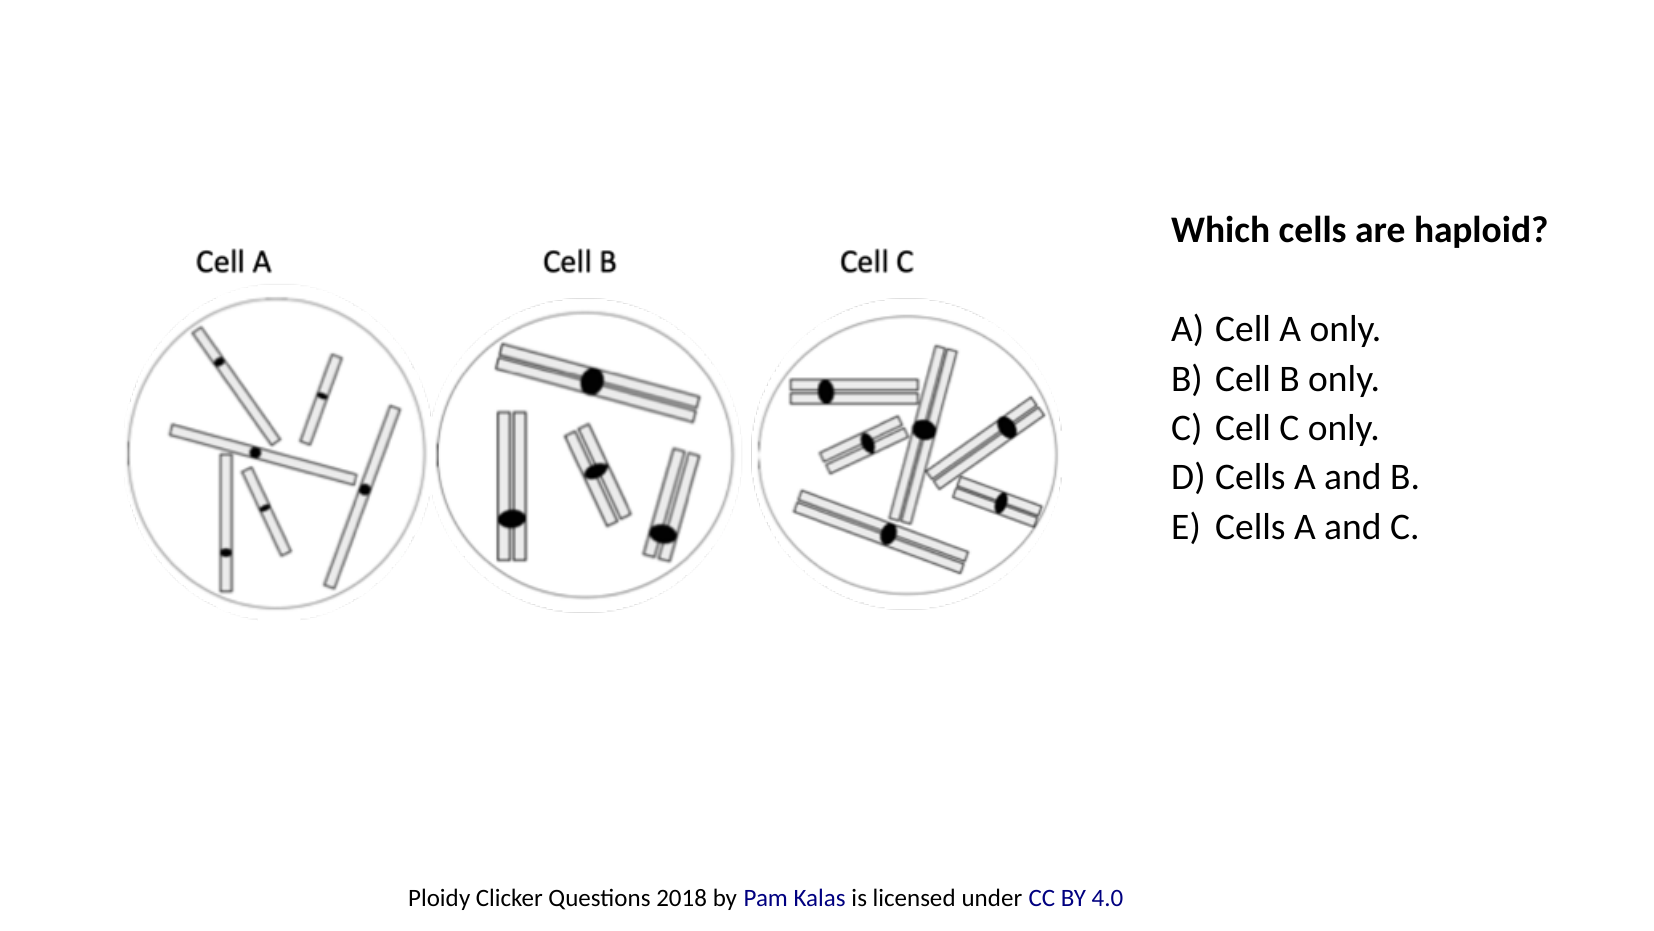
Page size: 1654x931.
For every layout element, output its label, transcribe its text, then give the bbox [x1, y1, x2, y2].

picture [123, 233, 1063, 621]
text_box Which cells are haploid? Cell A only. Cell B only. Cell C only. Cells A and B. Cells A and C. [1156, 206, 1565, 613]
text_box Ploidy Clicker Questions 2018 by Pam Kalas is licensed under CC BY 4.0 [393, 879, 1145, 926]
